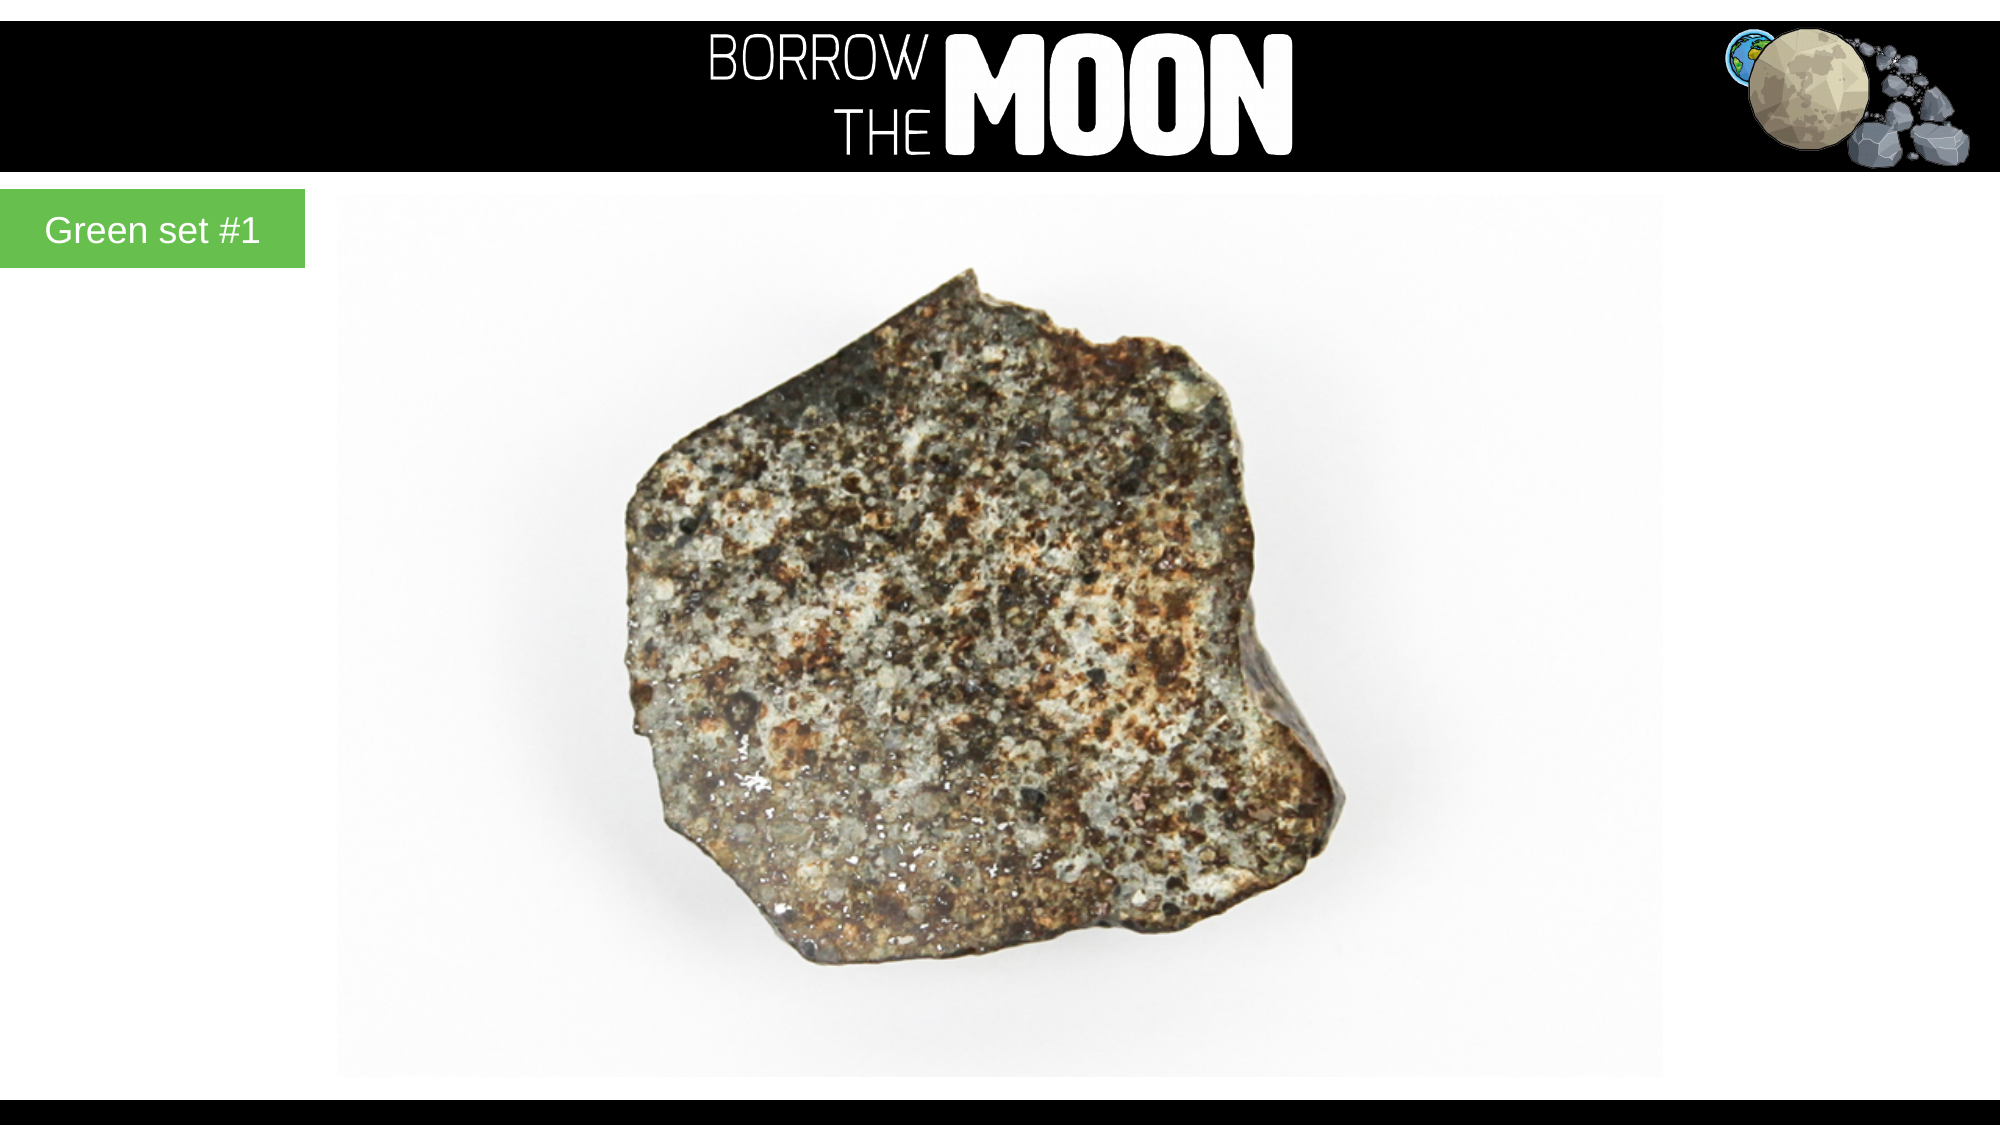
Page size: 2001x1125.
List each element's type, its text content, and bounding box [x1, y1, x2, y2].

picture [337, 194, 1663, 1077]
text_box Green set #1 [0, 189, 305, 268]
